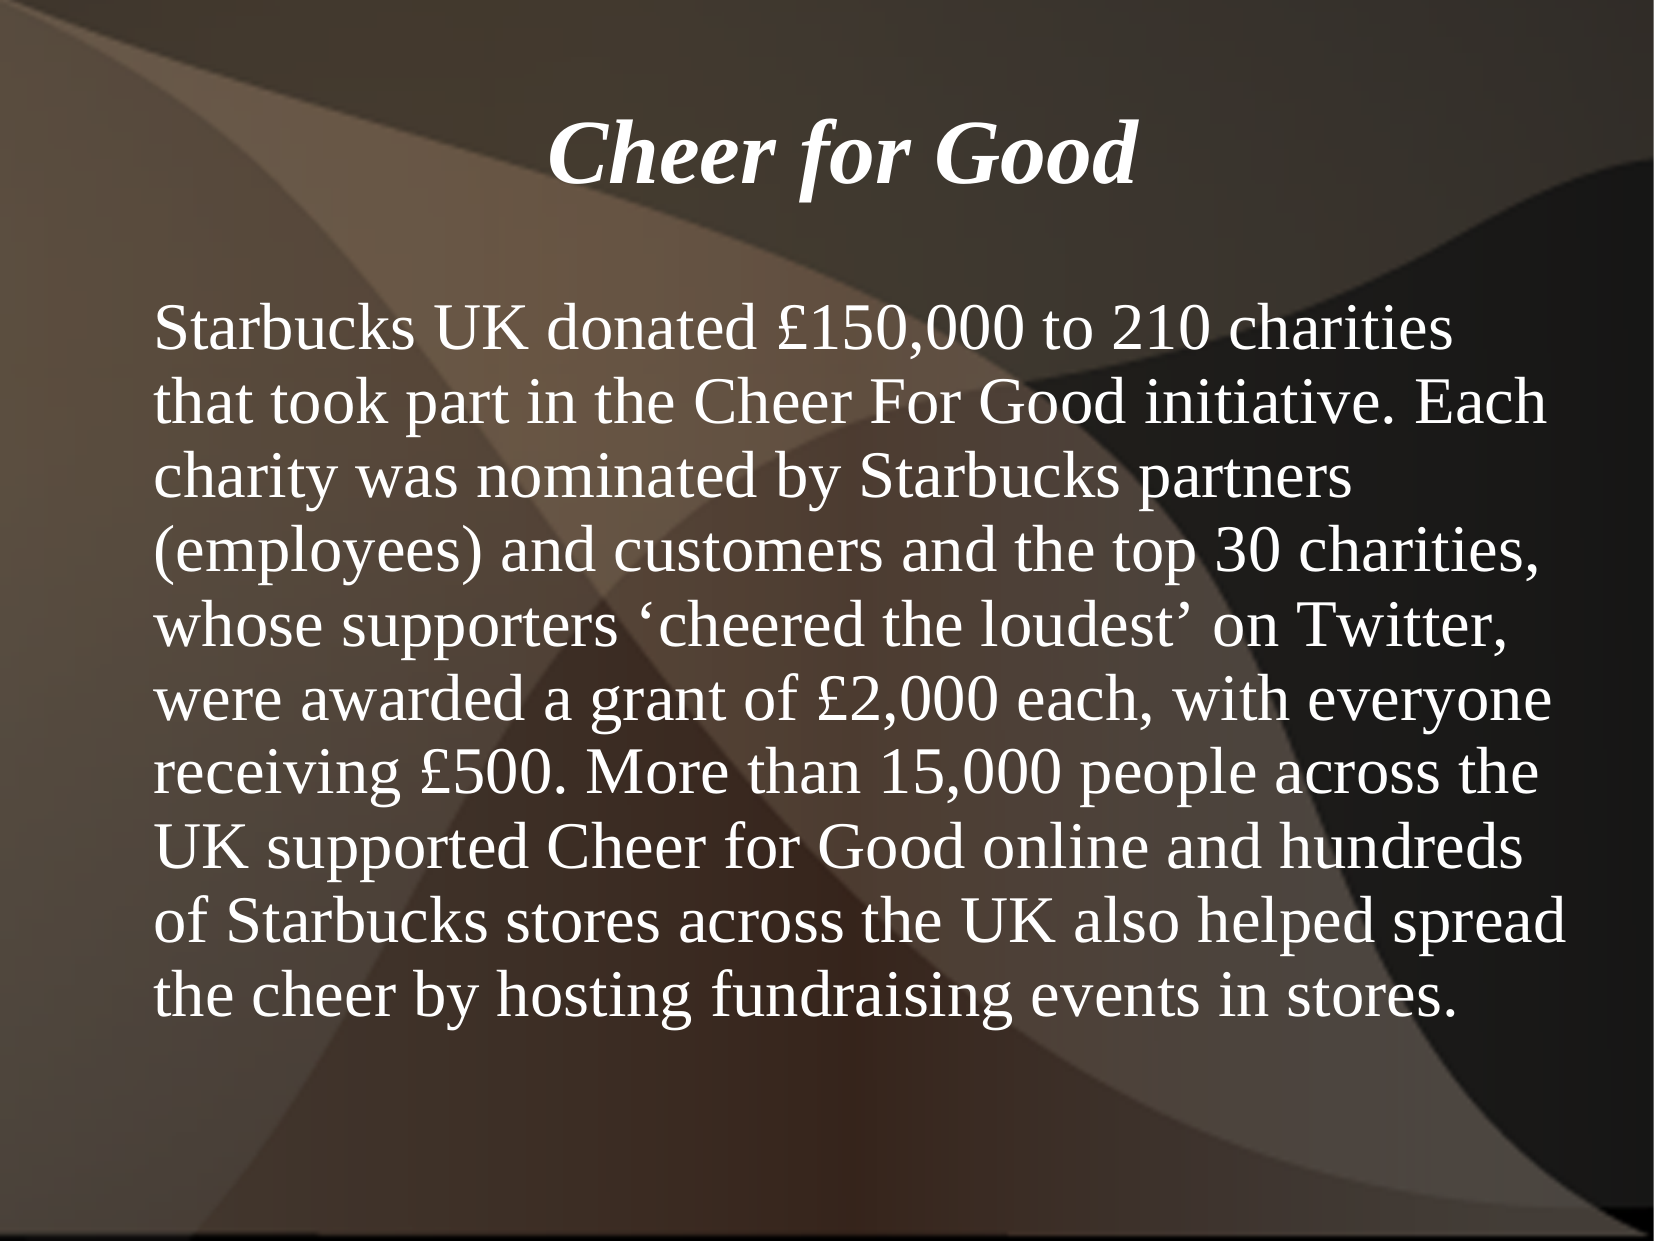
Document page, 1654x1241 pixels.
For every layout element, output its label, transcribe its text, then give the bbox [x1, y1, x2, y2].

title Cheer for Good [82, 49, 1571, 257]
list Starbucks UK donated £150,000 to 210 charities that took part in the Cheer For Good initiative. Each charity was nominated by Starbucks partners (employees) and customers and the top 30 charities, whose supporters ‘cheered the loudest’ on Twitter, were awarded a grant of £2,000 each, with everyone receiving £500. More than 15,000 people across the UK supported Cheer for Good online and hundreds of Starbucks stores across the UK also helped spread the cheer by hosting fundraising events in stores. [82, 290, 1571, 1109]
picture [0, 0, 1654, 1241]
